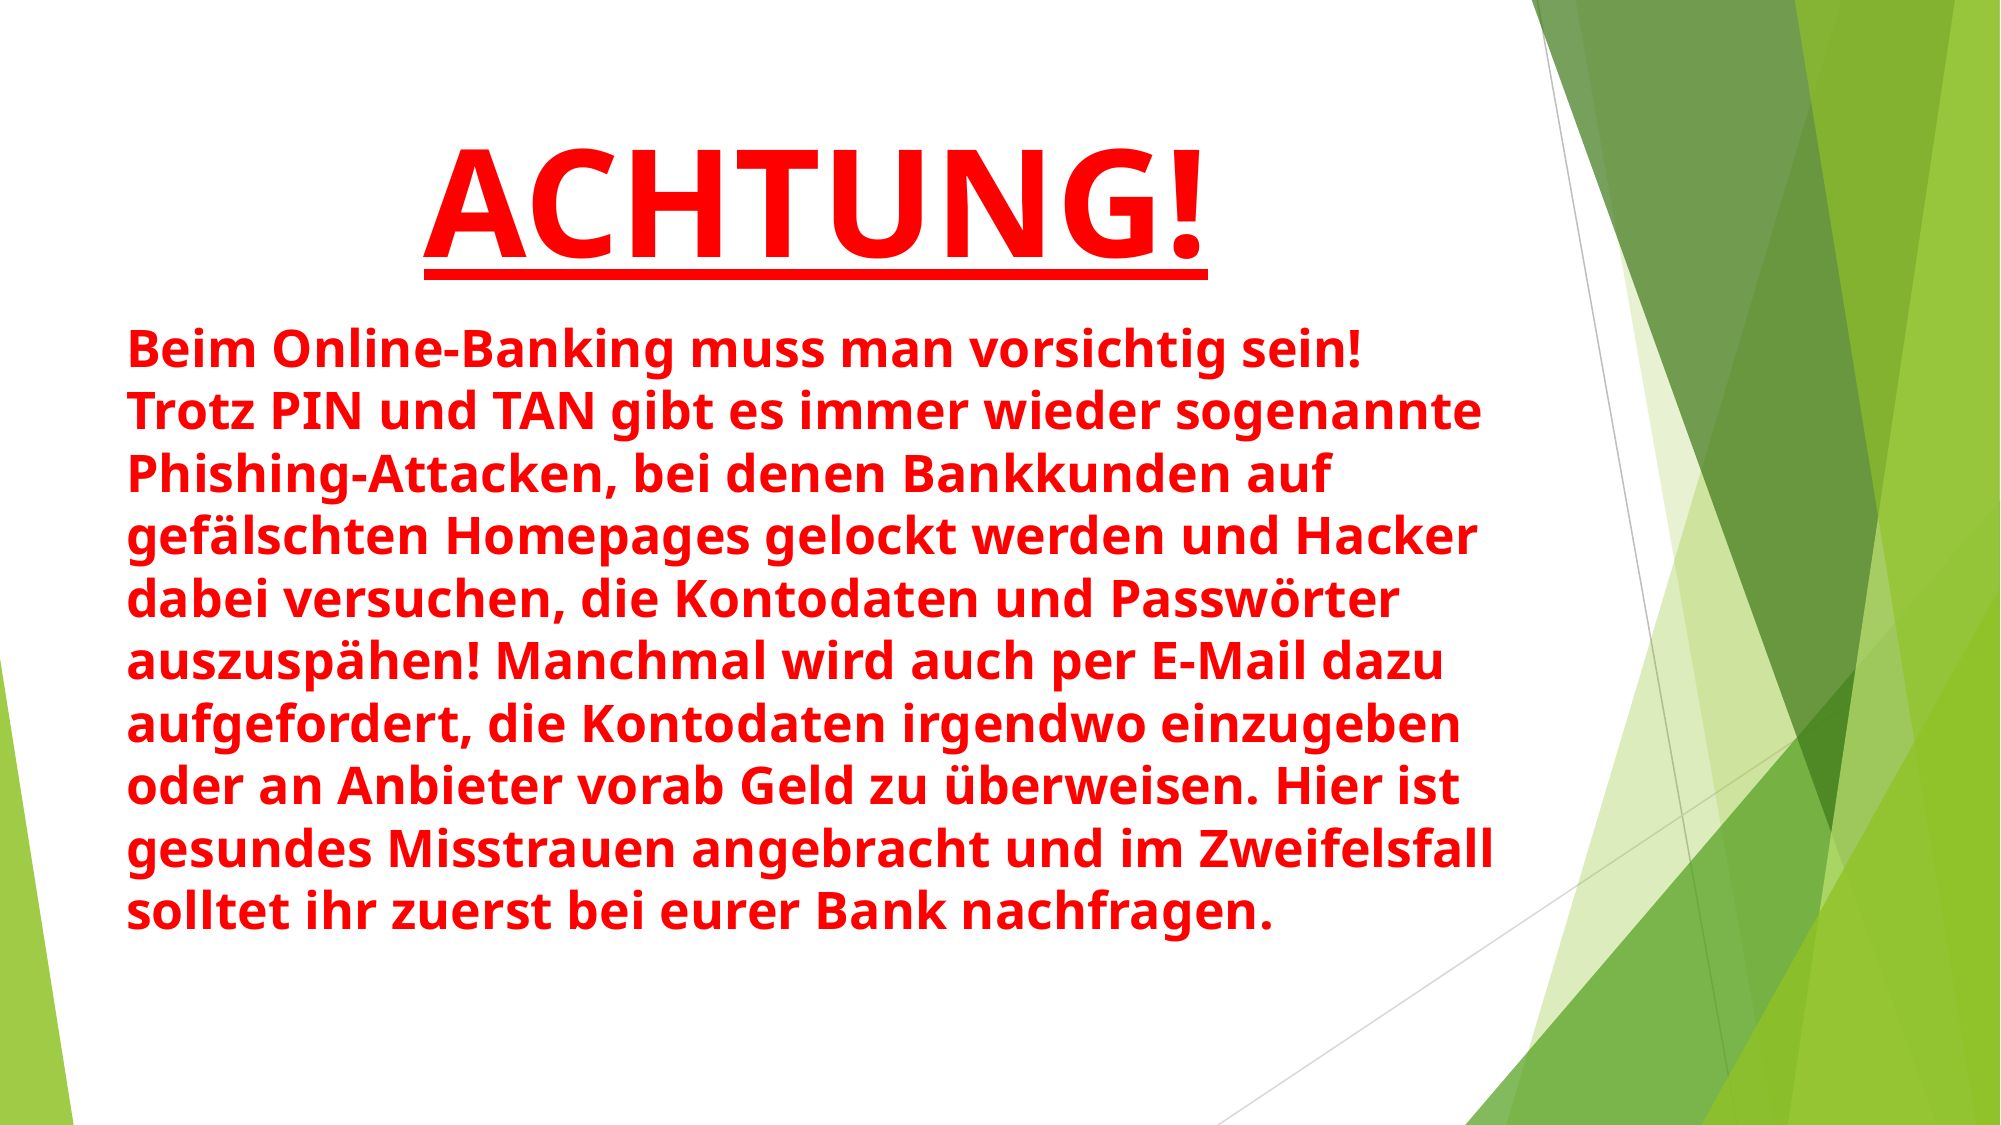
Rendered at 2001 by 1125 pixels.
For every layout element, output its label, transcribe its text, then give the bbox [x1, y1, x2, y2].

title ACHTUNG! [111, 99, 1522, 307]
list Beim Online-Banking muss man vorsichtig sein! Trotz PIN und TAN gibt es immer wieder sogenannte Phishing-Attacken, bei denen Bankkunden auf gefälschten Homepages gelockt werden und Hacker dabei versuchen, die Kontodaten und Passwörter auszuspähen! Manchmal wird auch per E-Mail dazu aufgefordert, die Kontodaten irgendwo einzugeben oder an Anbieter vorab Geld zu überweisen. Hier ist gesundes Misstrauen angebracht und im Zweifelsfall solltet ihr zuerst bei eurer Bank nachfragen. [111, 307, 1522, 992]
